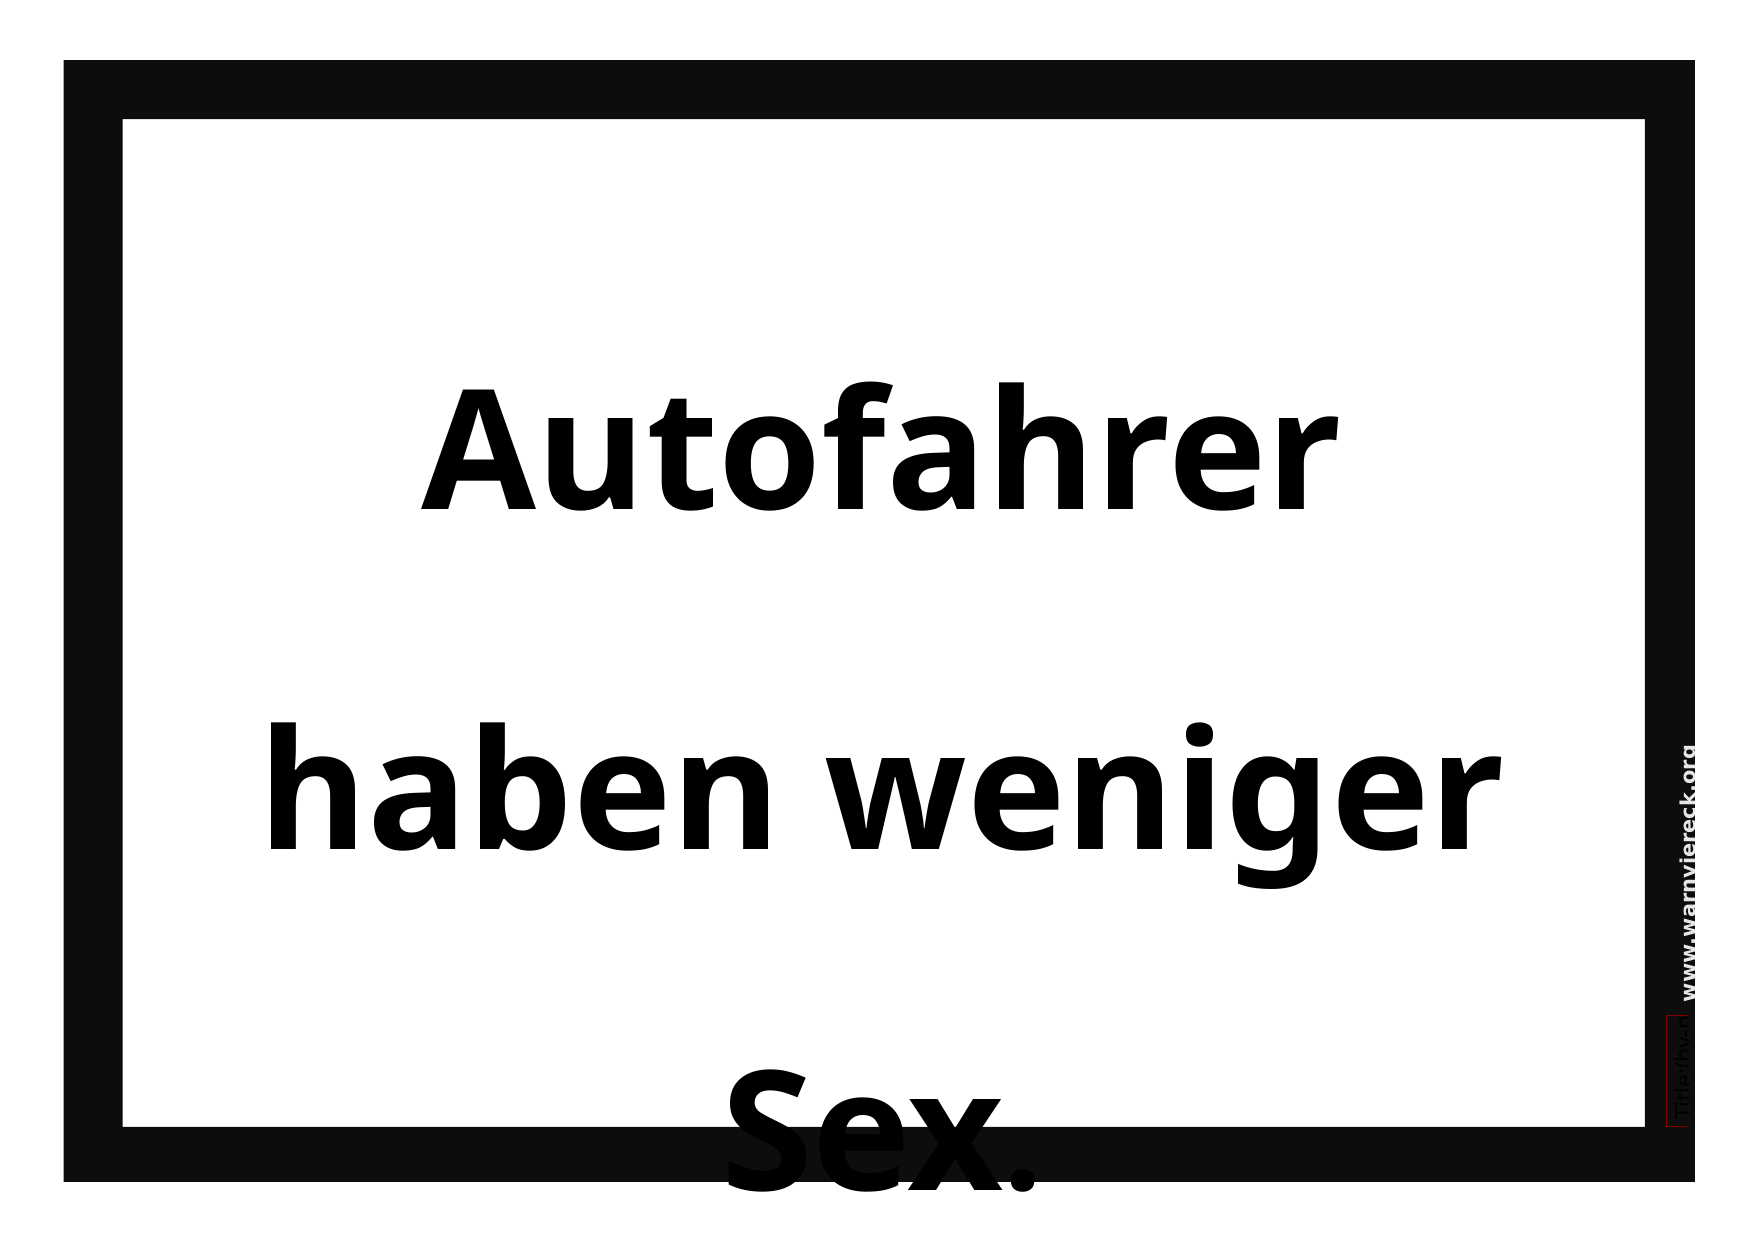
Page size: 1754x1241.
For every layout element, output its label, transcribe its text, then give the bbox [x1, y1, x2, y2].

text_box Autofahrer haben weniger Sex. Gangschalten ist eine sexuelle Ersatzhandlung. [147, 210, 1617, 1241]
